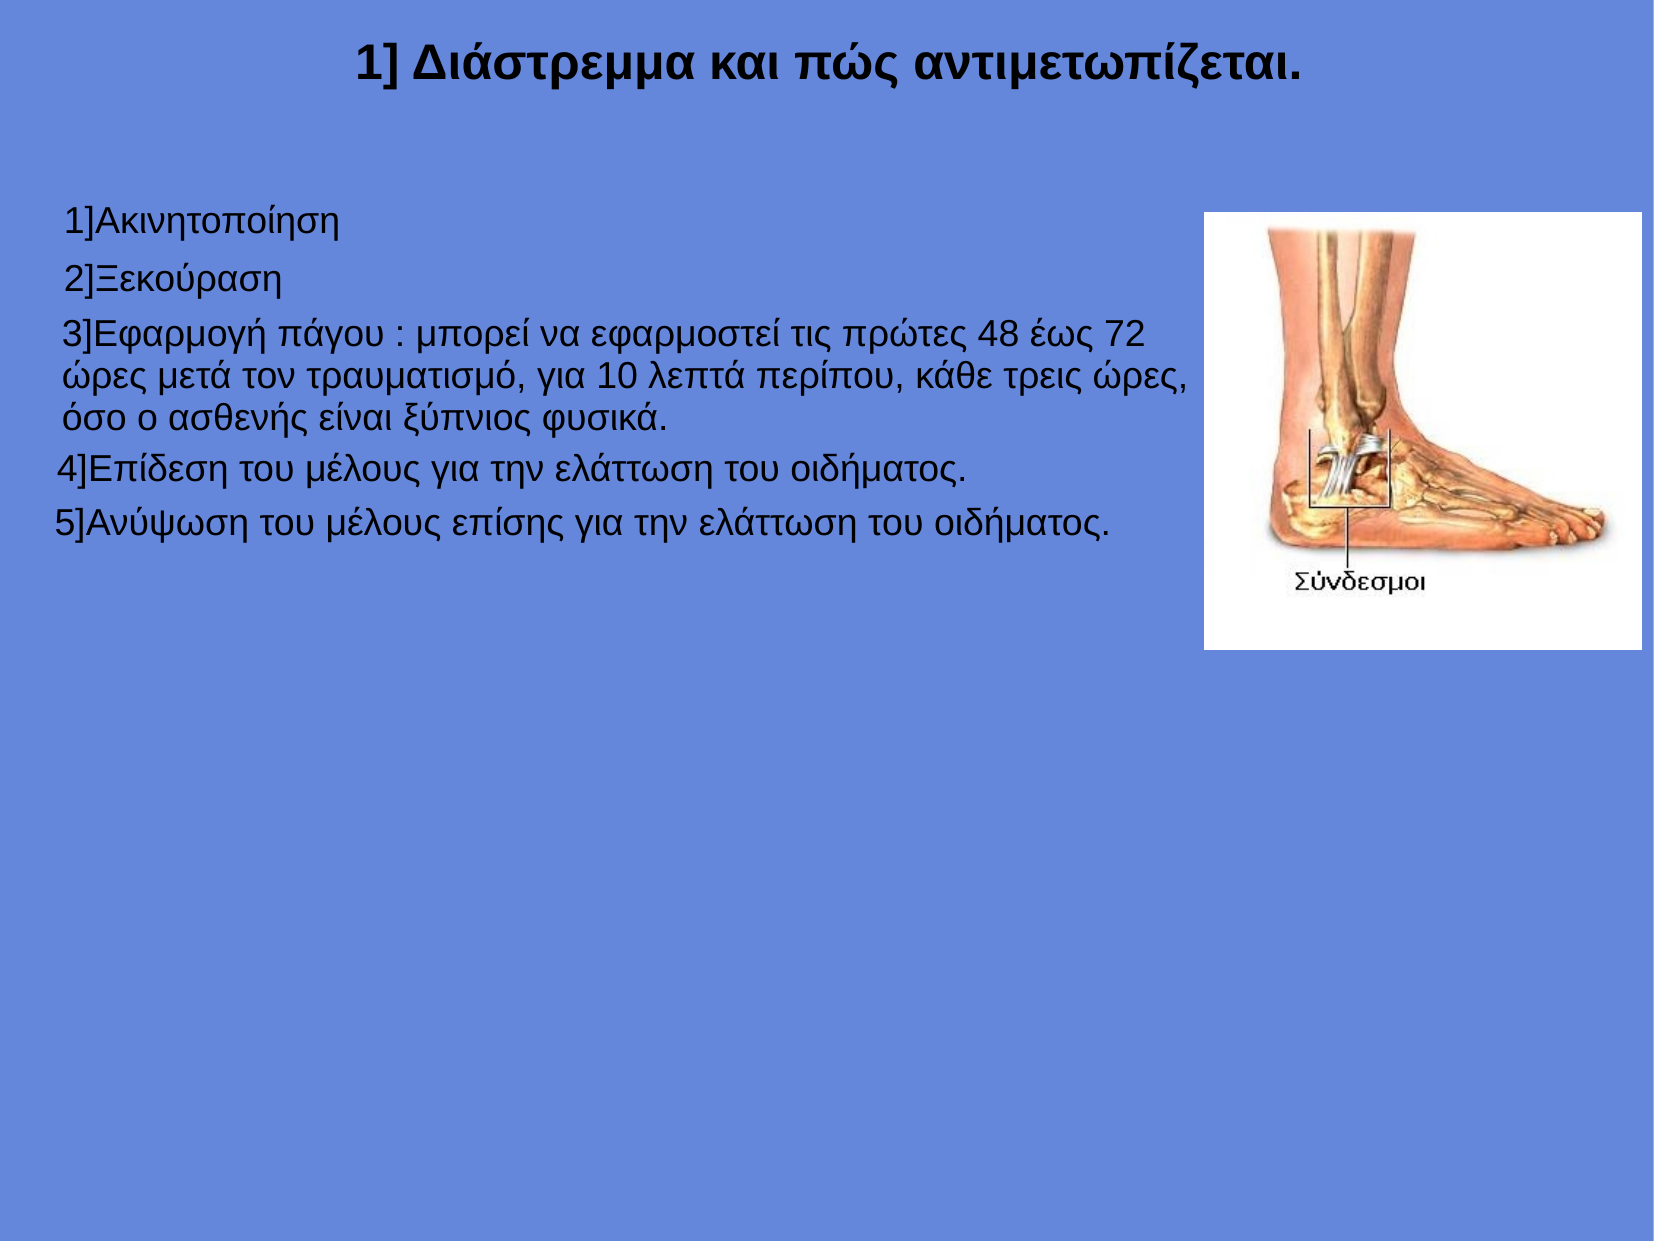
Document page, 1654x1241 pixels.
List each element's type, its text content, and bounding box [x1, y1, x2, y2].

text_box 5]Ανύψωση του μέλους επίσης για την ελάττωση του οιδήματος. [39, 494, 1140, 882]
text_box 2]Ξεκούραση [49, 249, 431, 304]
text_box 4]Επίδεση του μέλους για την ελάττωση του οιδήματος. [42, 439, 1111, 494]
text_box 3]Εφαρμογή πάγου : μπορεί να εφαρμοστεί τις πρώτες 48 έως 72 ώρες μετά τον τραυματισμό, για 10 λεπτά περίπου, κάθε τρεις ώρες, όσο ο ασθενής είναι ξύπνιος φυσικά. [47, 304, 1204, 495]
picture [0, 0, 1654, 1241]
text_box 1]Ακινητοποίηση [49, 191, 497, 304]
text_box 1] Διάστρεμμα και πώς αντιμετωπίζεται. [340, 26, 1394, 304]
